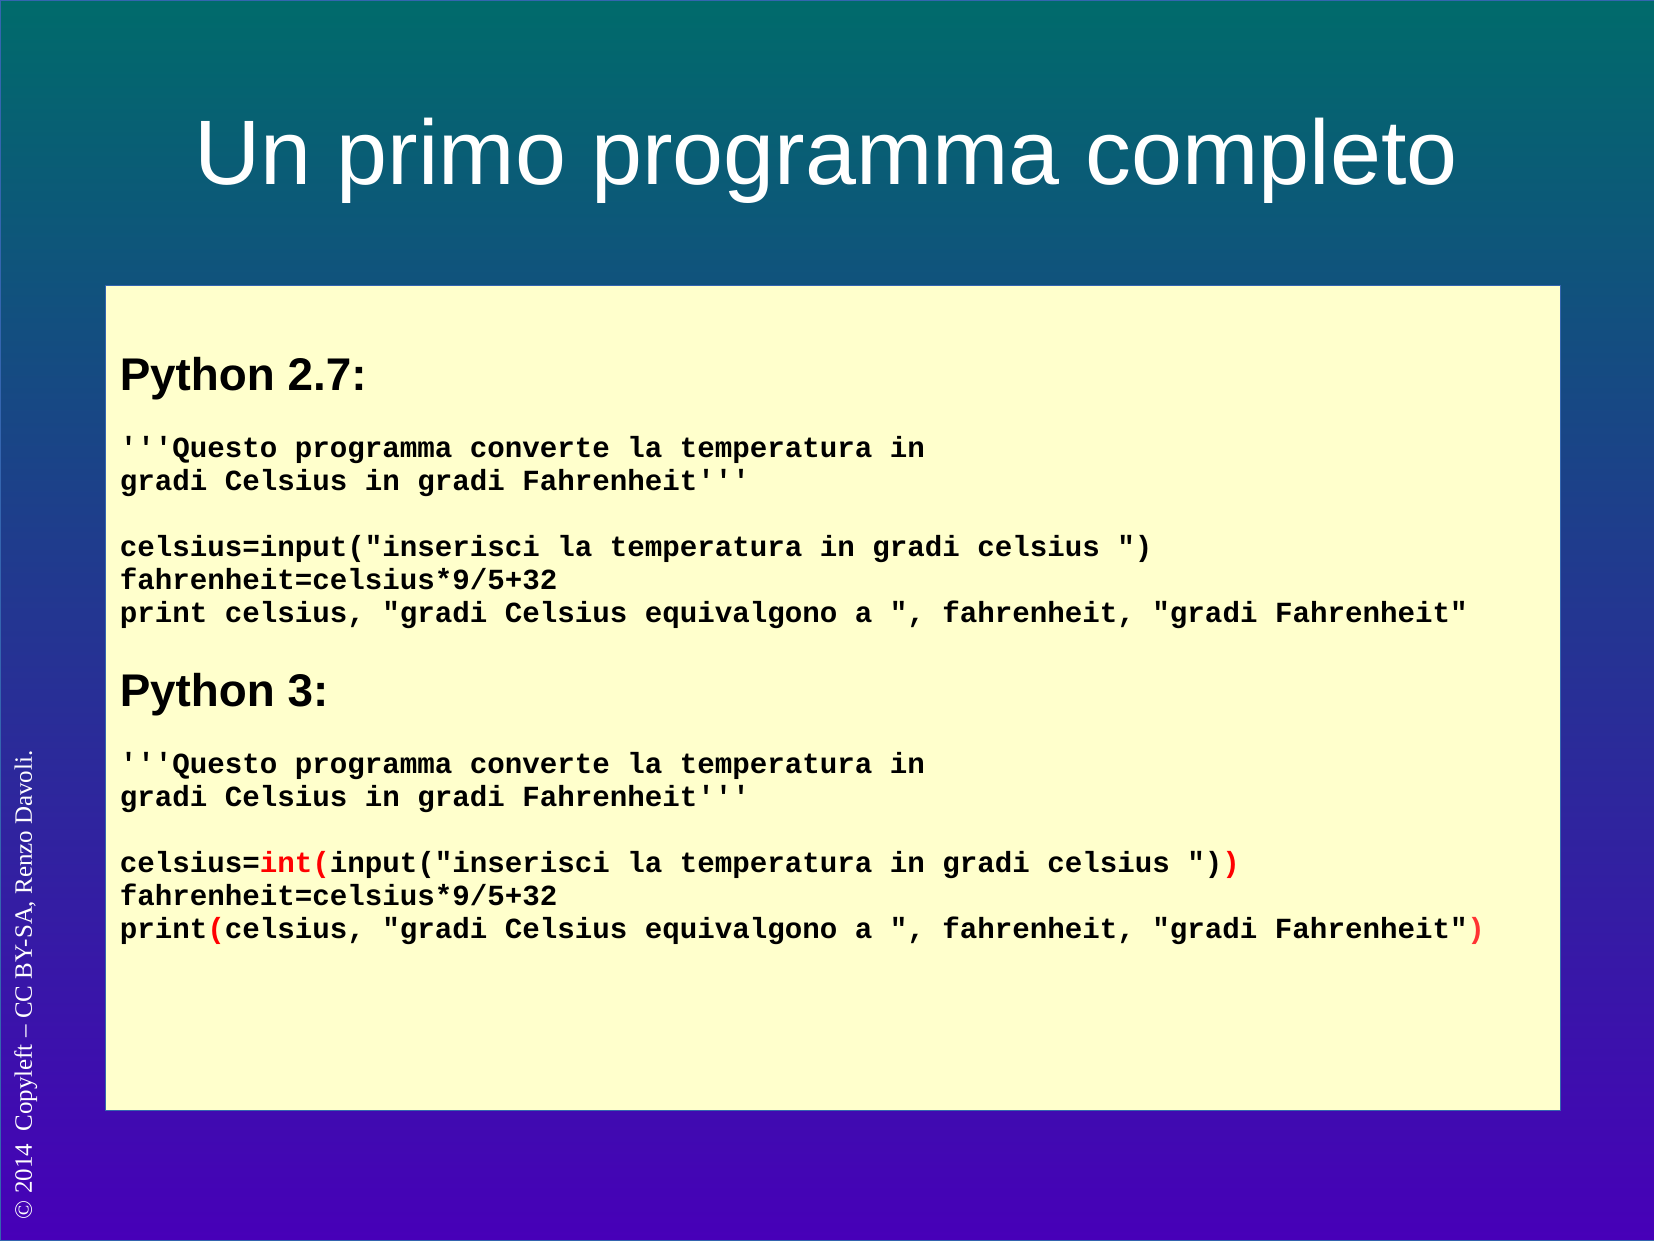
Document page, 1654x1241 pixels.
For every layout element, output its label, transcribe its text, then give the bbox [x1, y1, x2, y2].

text_box Python 2.7: '''Questo programma converte la temperatura in gradi Celsius in gradi Fahrenheit''' celsius=input("inserisci la temperatura in gradi celsius ") fahrenheit=celsius*9/5+32 print celsius, "gradi Celsius equivalgono a ", fahrenheit, "gradi Fahrenheit" Python 3: '''Questo programma converte la temperatura in gradi Celsius in gradi Fahrenheit''' celsius=int(input("inserisci la temperatura in gradi celsius ")) fahrenheit=celsius*9/5+32 print(celsius, "gradi Celsius equivalgono a ", fahrenheit, "gradi Fahrenheit") [105, 285, 1561, 1111]
title Un primo programma completo [82, 49, 1571, 257]
